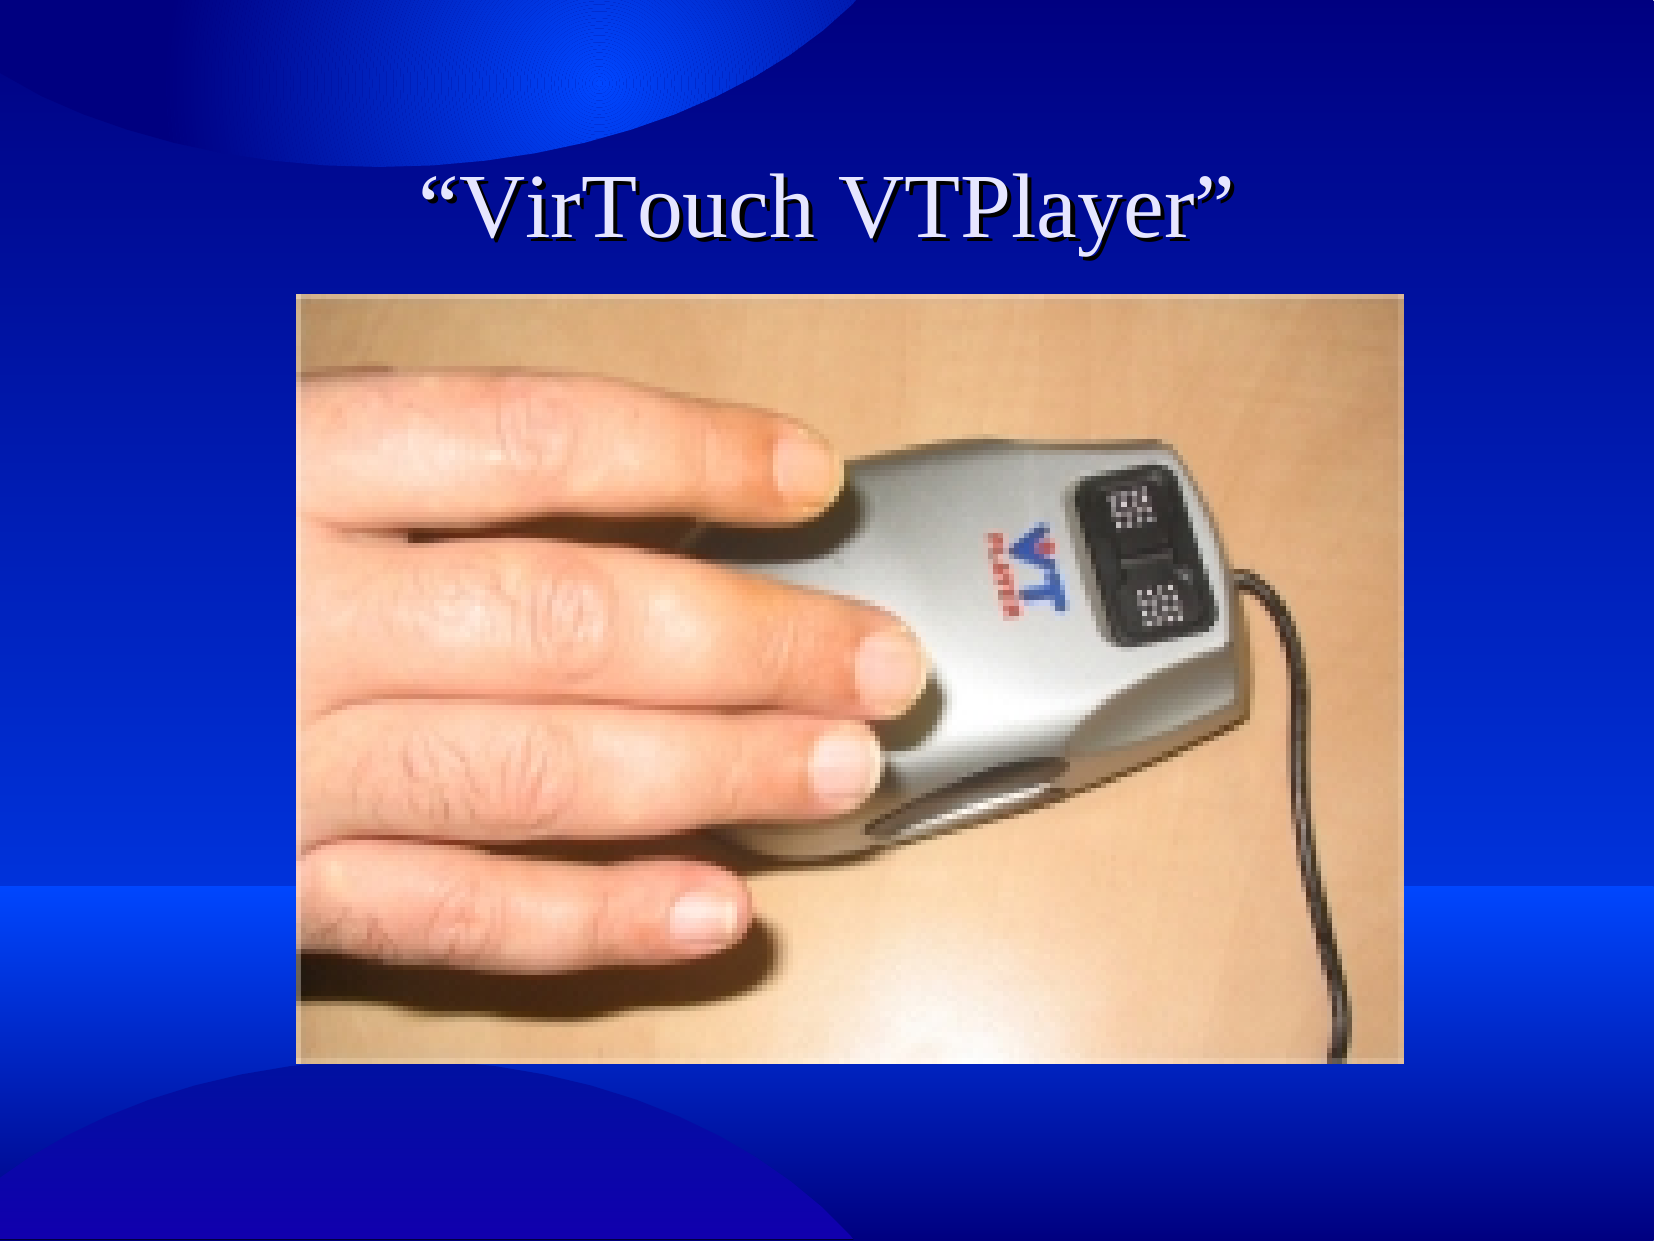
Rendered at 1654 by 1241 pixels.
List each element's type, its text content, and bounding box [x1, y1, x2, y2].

picture [296, 294, 1404, 1064]
title “VirTouch VTPlayer” [121, 102, 1534, 311]
